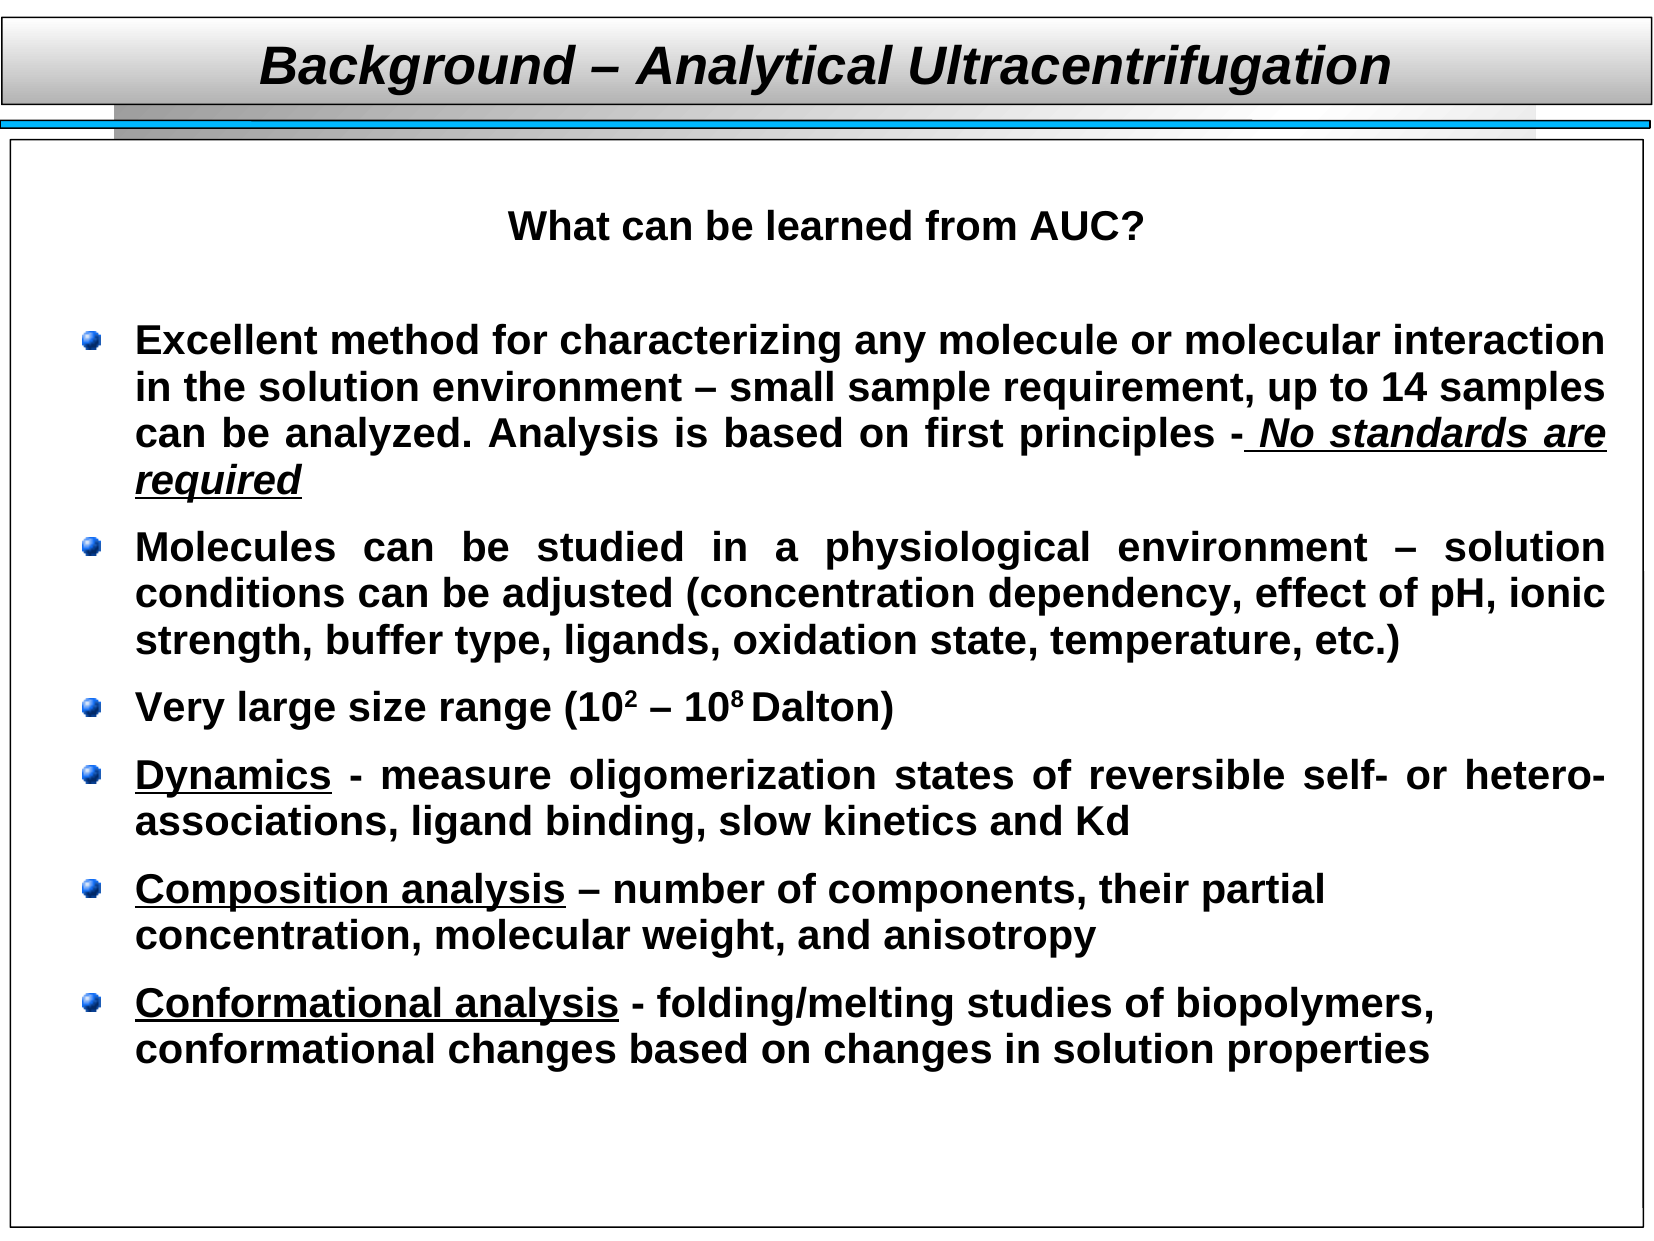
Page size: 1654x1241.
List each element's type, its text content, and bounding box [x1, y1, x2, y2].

text_box What can be learned from AUC? Excellent method for characterizing any molecule or molecular interaction in the solution environment – small sample requirement, up to 14 samples can be analyzed. Analysis is based on first principles - No standards are required Molecules can be studied in a physiological environment – solution conditions can be adjusted (concentration dependency, effect of pH, ionic strength, buffer type, ligands, oxidation state, temperature, etc.) Very large size range (102 – 108 Dalton) Dynamics - measure oligomerization states of reversible self- or hetero-associations, ligand binding, slow kinetics and Kd Composition analysis – number of components, their partial concentration, molecular weight, and anisotropy Conformational analysis - folding/melting studies of biopolymers, conformational changes based on changes in solution properties [46, 203, 1607, 1167]
text_box Background – Analytical Ultracentrifugation [1, 17, 1652, 105]
text_box [10, 139, 1644, 1228]
text_box [0, 120, 1651, 129]
